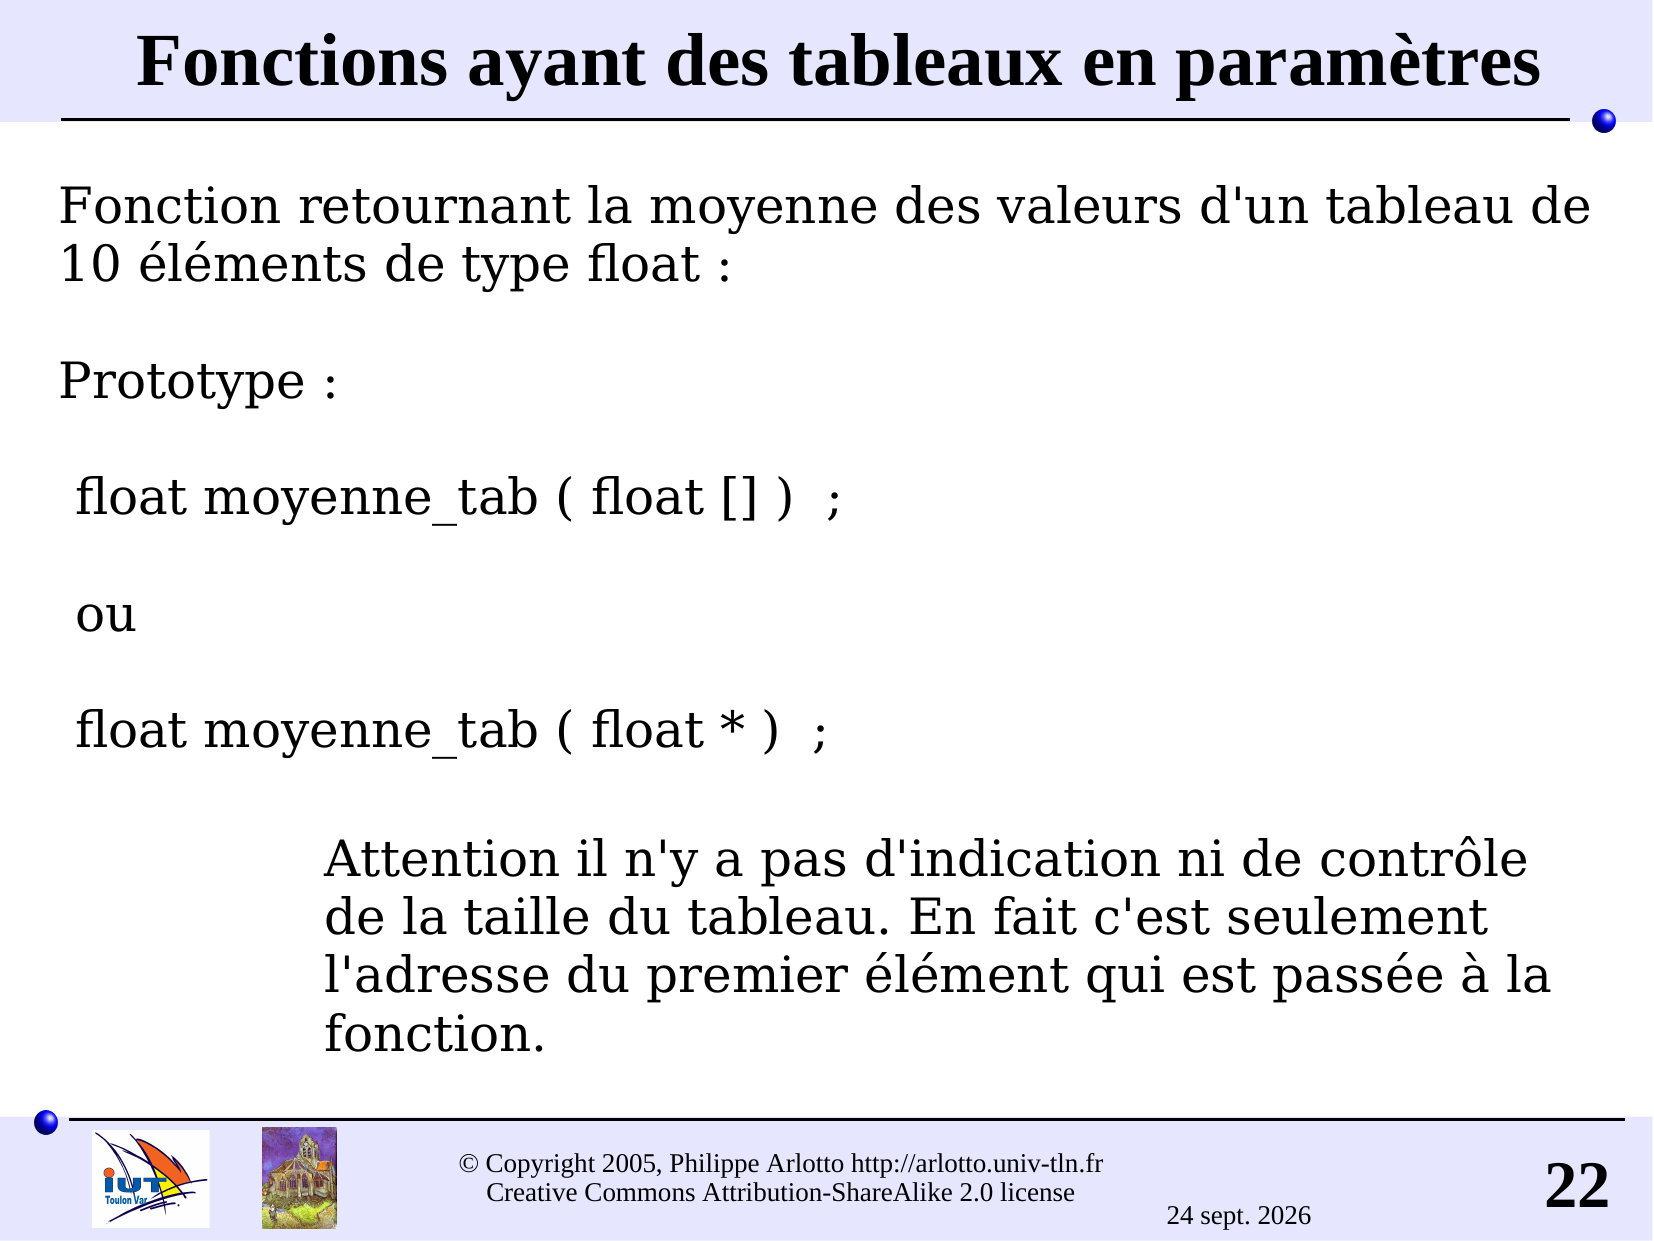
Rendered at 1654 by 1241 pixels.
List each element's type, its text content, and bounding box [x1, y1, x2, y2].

picture [262, 1127, 337, 1229]
text_box Fonction retournant la moyenne des valeurs d'un tableau de 10 éléments de type float : Prototype : float moyenne_tab ( float [] ) ; ou float moyenne_tab ( float * ) ; [59, 177, 1591, 880]
title Fonctions ayant des tableaux en paramètres [95, 11, 1585, 110]
text_box Attention il n'y a pas d'indication ni de contrôle de la taille du tableau. En fait c'est seulement l'adresse du premier élément qui est passée à la fonction. [324, 830, 1554, 1065]
